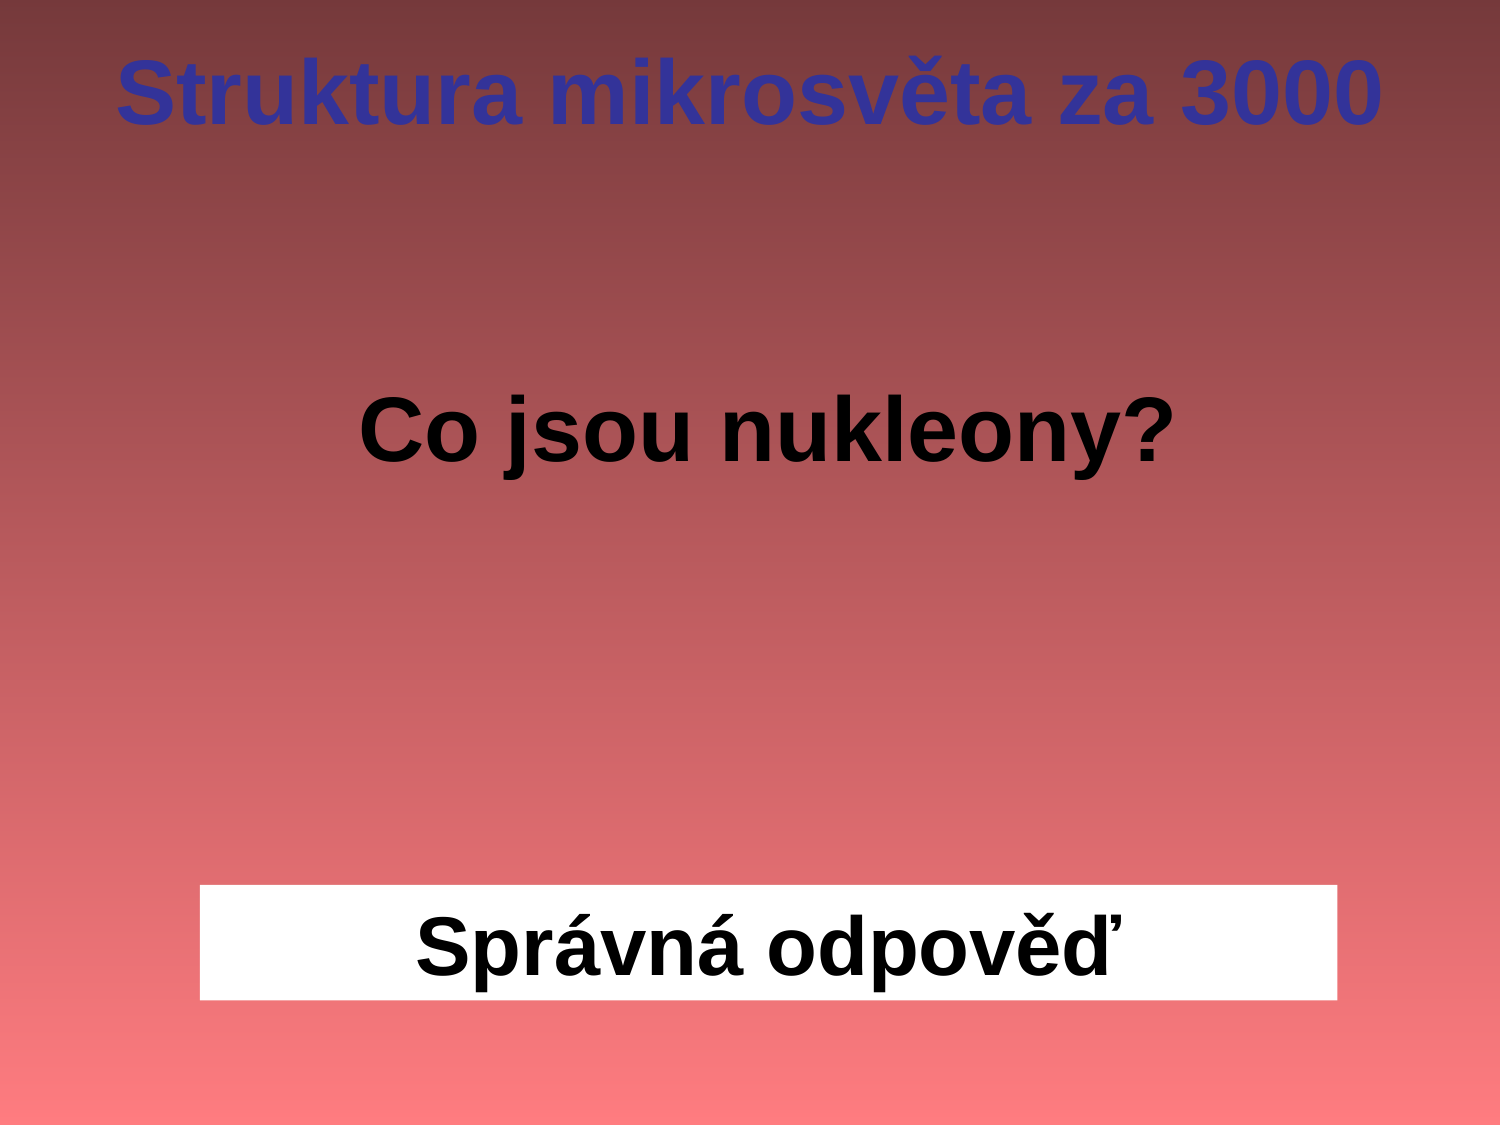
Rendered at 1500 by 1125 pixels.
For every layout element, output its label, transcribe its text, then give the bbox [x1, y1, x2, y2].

text_box Co jsou nukleony? [112, 361, 1426, 488]
text_box Struktura mikrosvěta za 3000 [0, 24, 1500, 151]
text_box Správná odpověď [199, 884, 1338, 1001]
